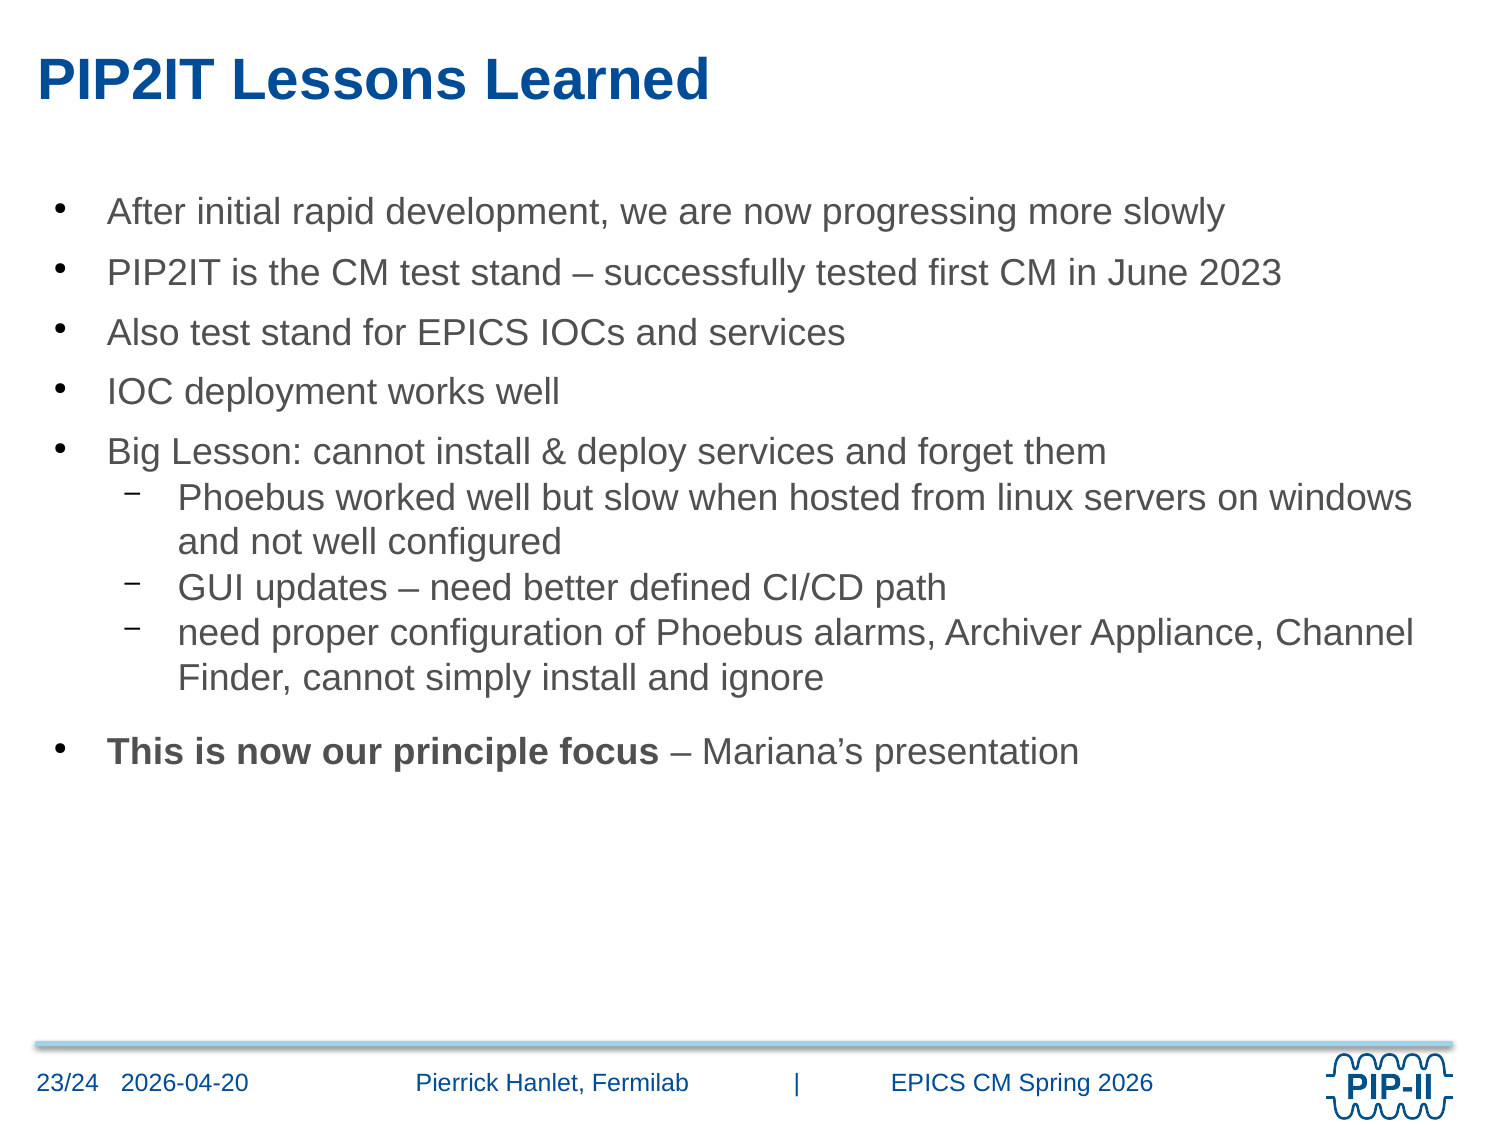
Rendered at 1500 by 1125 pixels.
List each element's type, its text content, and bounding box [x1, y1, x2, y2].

footer Pierrick Hanlet, Fermilab | EPICS CM Spring 2026 [293, 1066, 1279, 1107]
picture [1326, 1053, 1453, 1120]
slide_number 2026-04-20 [120, 1066, 276, 1107]
list After initial rapid development, we are now progressing more slowly PIP2IT is the CM test stand – successfully tested first CM in June 2023 Also test stand for EPICS IOCs and services IOC deployment works well Big Lesson: cannot install & deploy services and forget them Phoebus worked well but slow when hosted from linux servers on windows and not well configured GUI updates – need better defined CI/CD path need proper configuration of Phoebus alarms, Archiver Appliance, Channel Finder, cannot simply install and ignore This is now our principle focus – Mariana’s presentation [36, 187, 1459, 796]
title PIP2IT Lessons Learned [37, 41, 1463, 112]
slide_number <number>/24 [36, 1066, 105, 1106]
